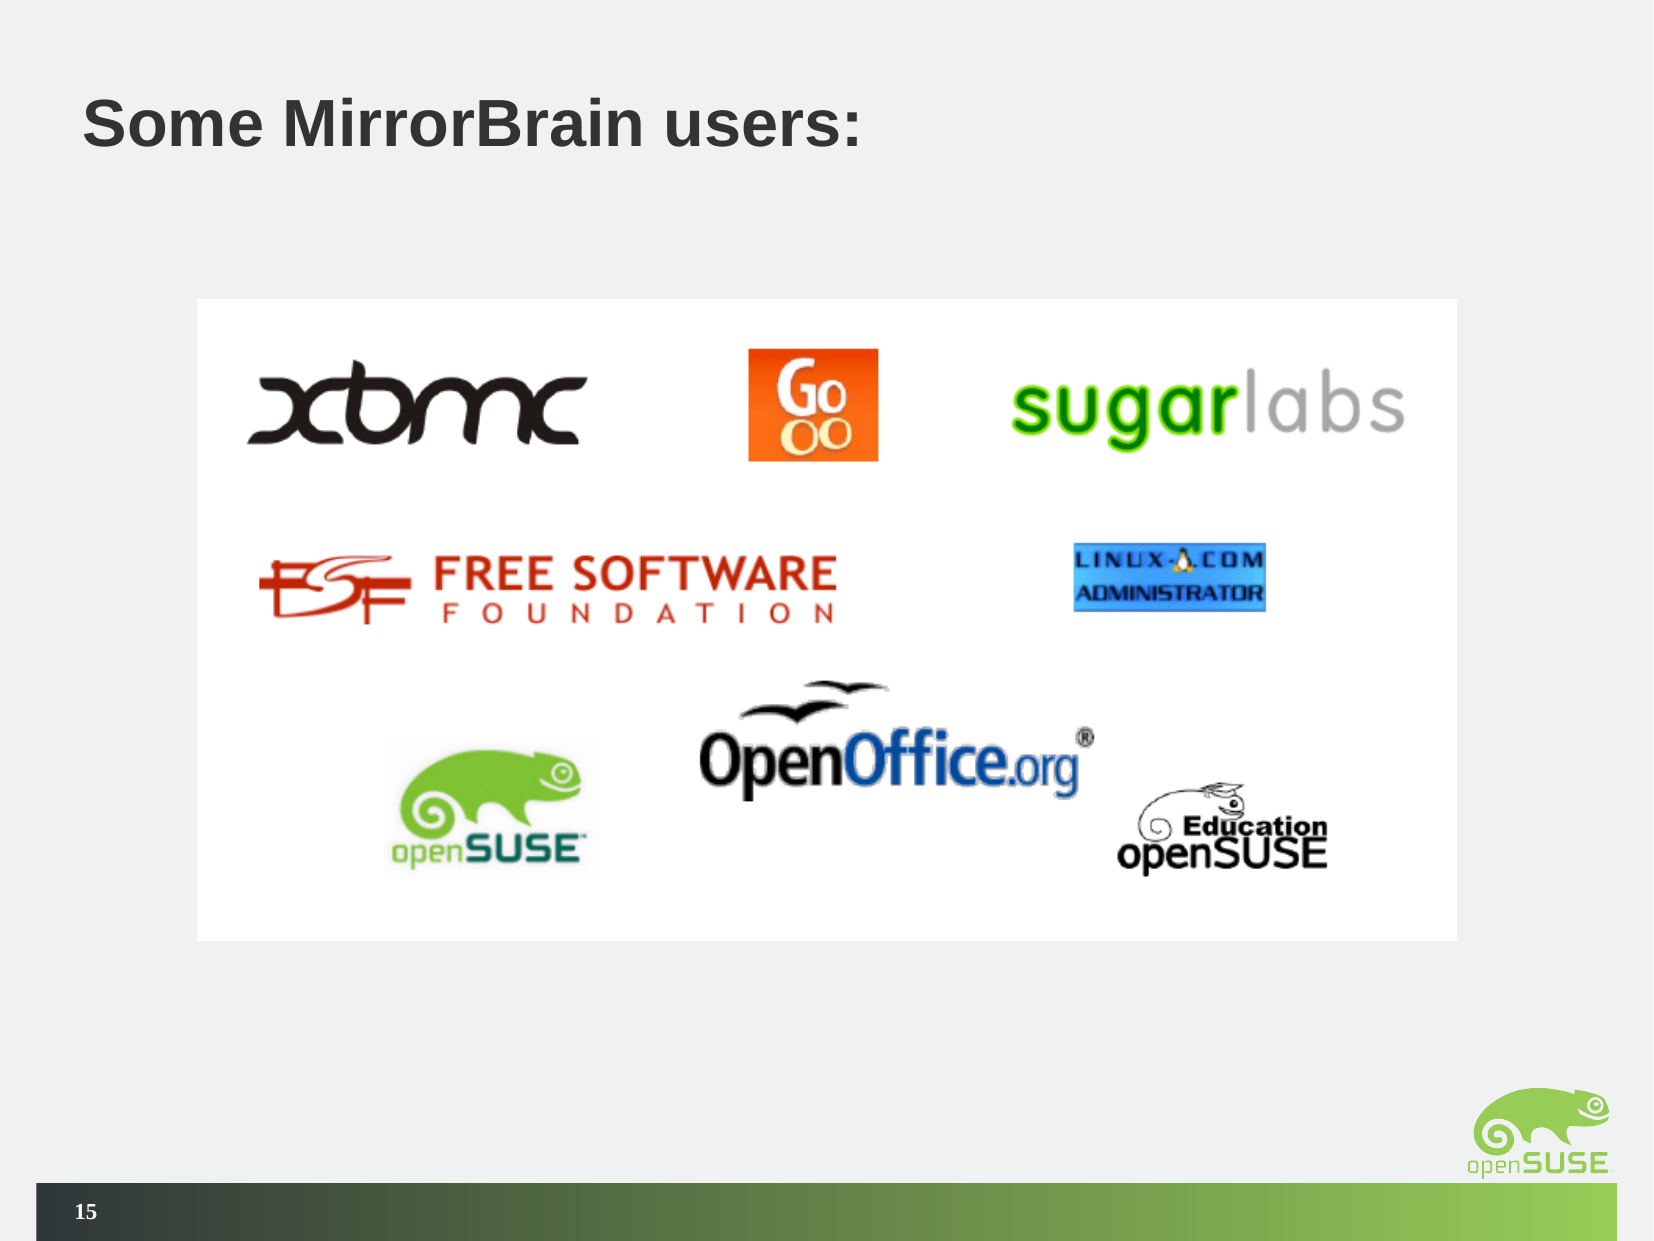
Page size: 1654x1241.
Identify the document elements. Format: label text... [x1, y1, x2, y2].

title Some MirrorBrain users: [82, 49, 1571, 198]
picture [0, 0, 1654, 1241]
